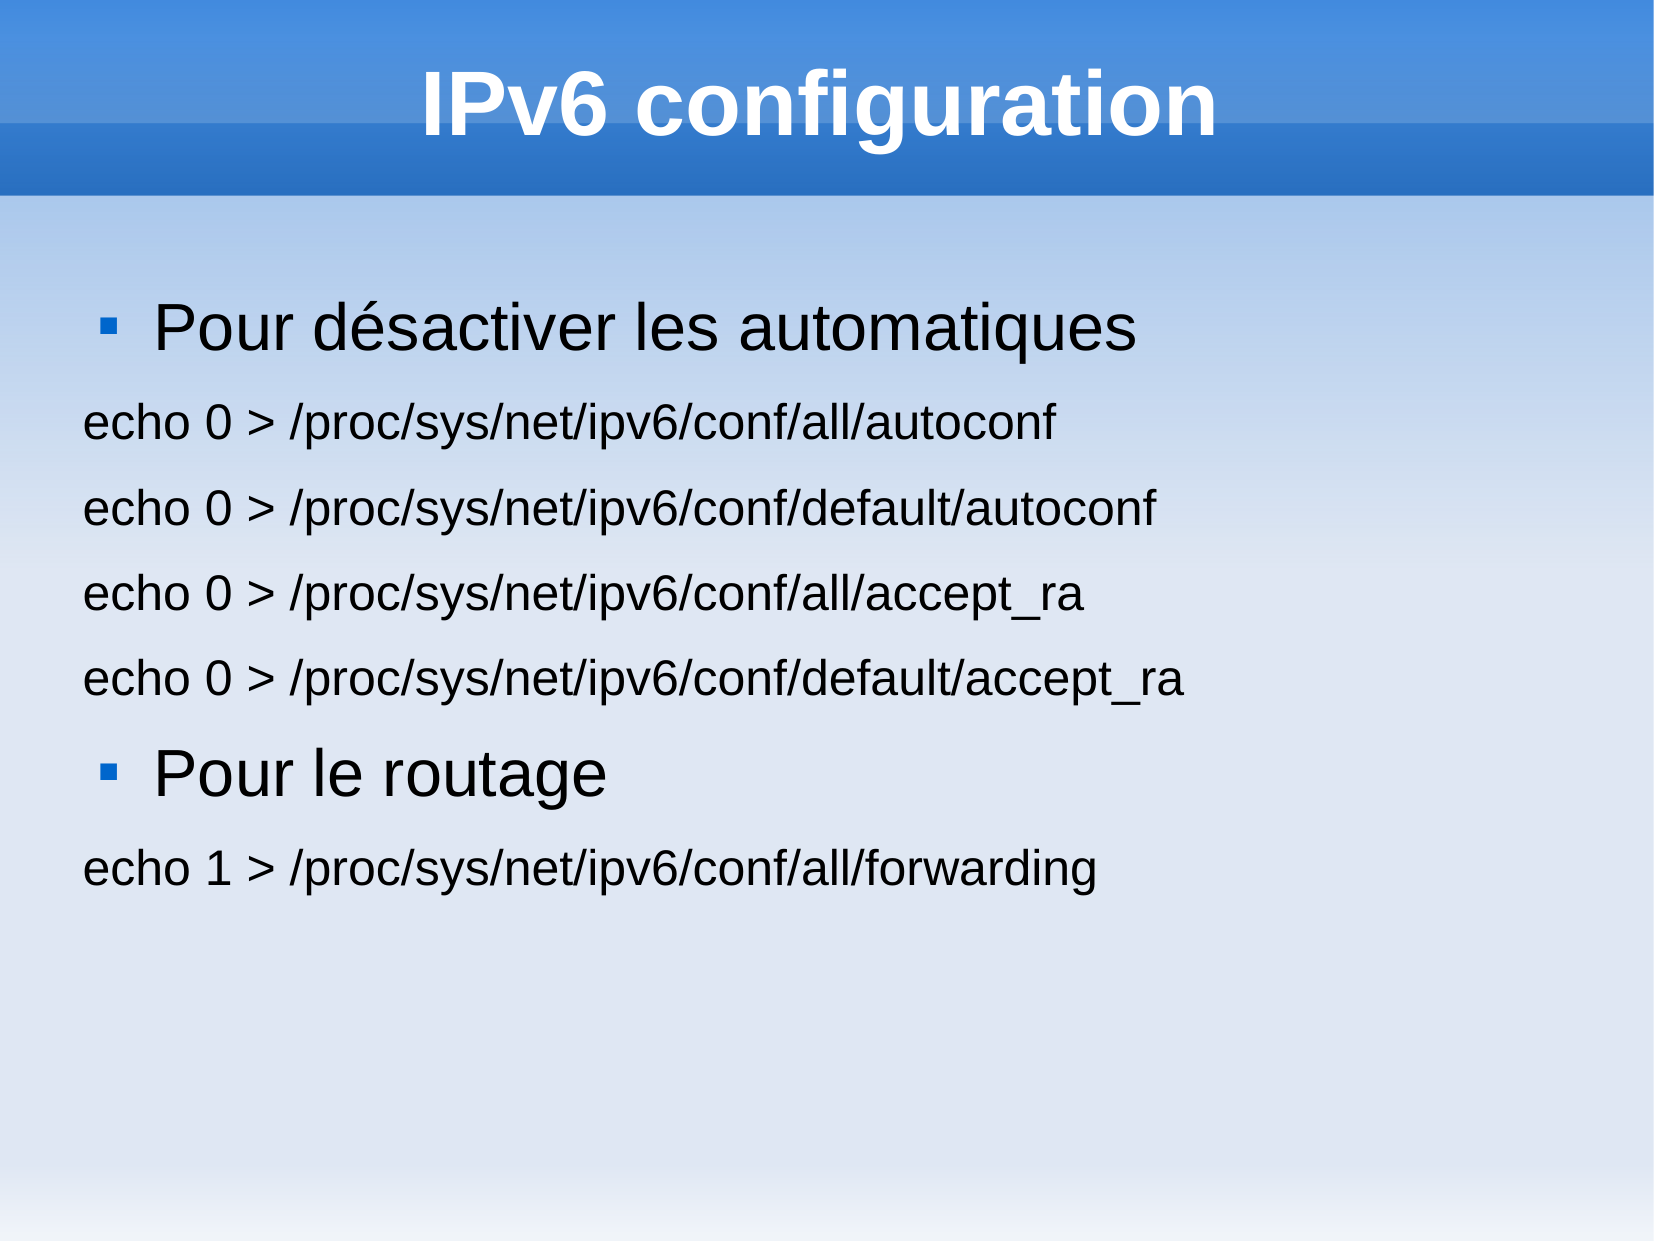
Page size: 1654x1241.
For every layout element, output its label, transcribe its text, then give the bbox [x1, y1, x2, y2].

picture [0, 0, 1654, 1241]
list Pour désactiver les automatiques echo 0 > /proc/sys/net/ipv6/conf/all/autoconf echo 0 > /proc/sys/net/ipv6/conf/default/autoconf echo 0 > /proc/sys/net/ipv6/conf/all/accept_ra echo 0 > /proc/sys/net/ipv6/conf/default/accept_ra Pour le routage echo 1 > /proc/sys/net/ipv6/conf/all/forwarding [82, 290, 1571, 1094]
title IPv6 configuration [76, 7, 1565, 200]
